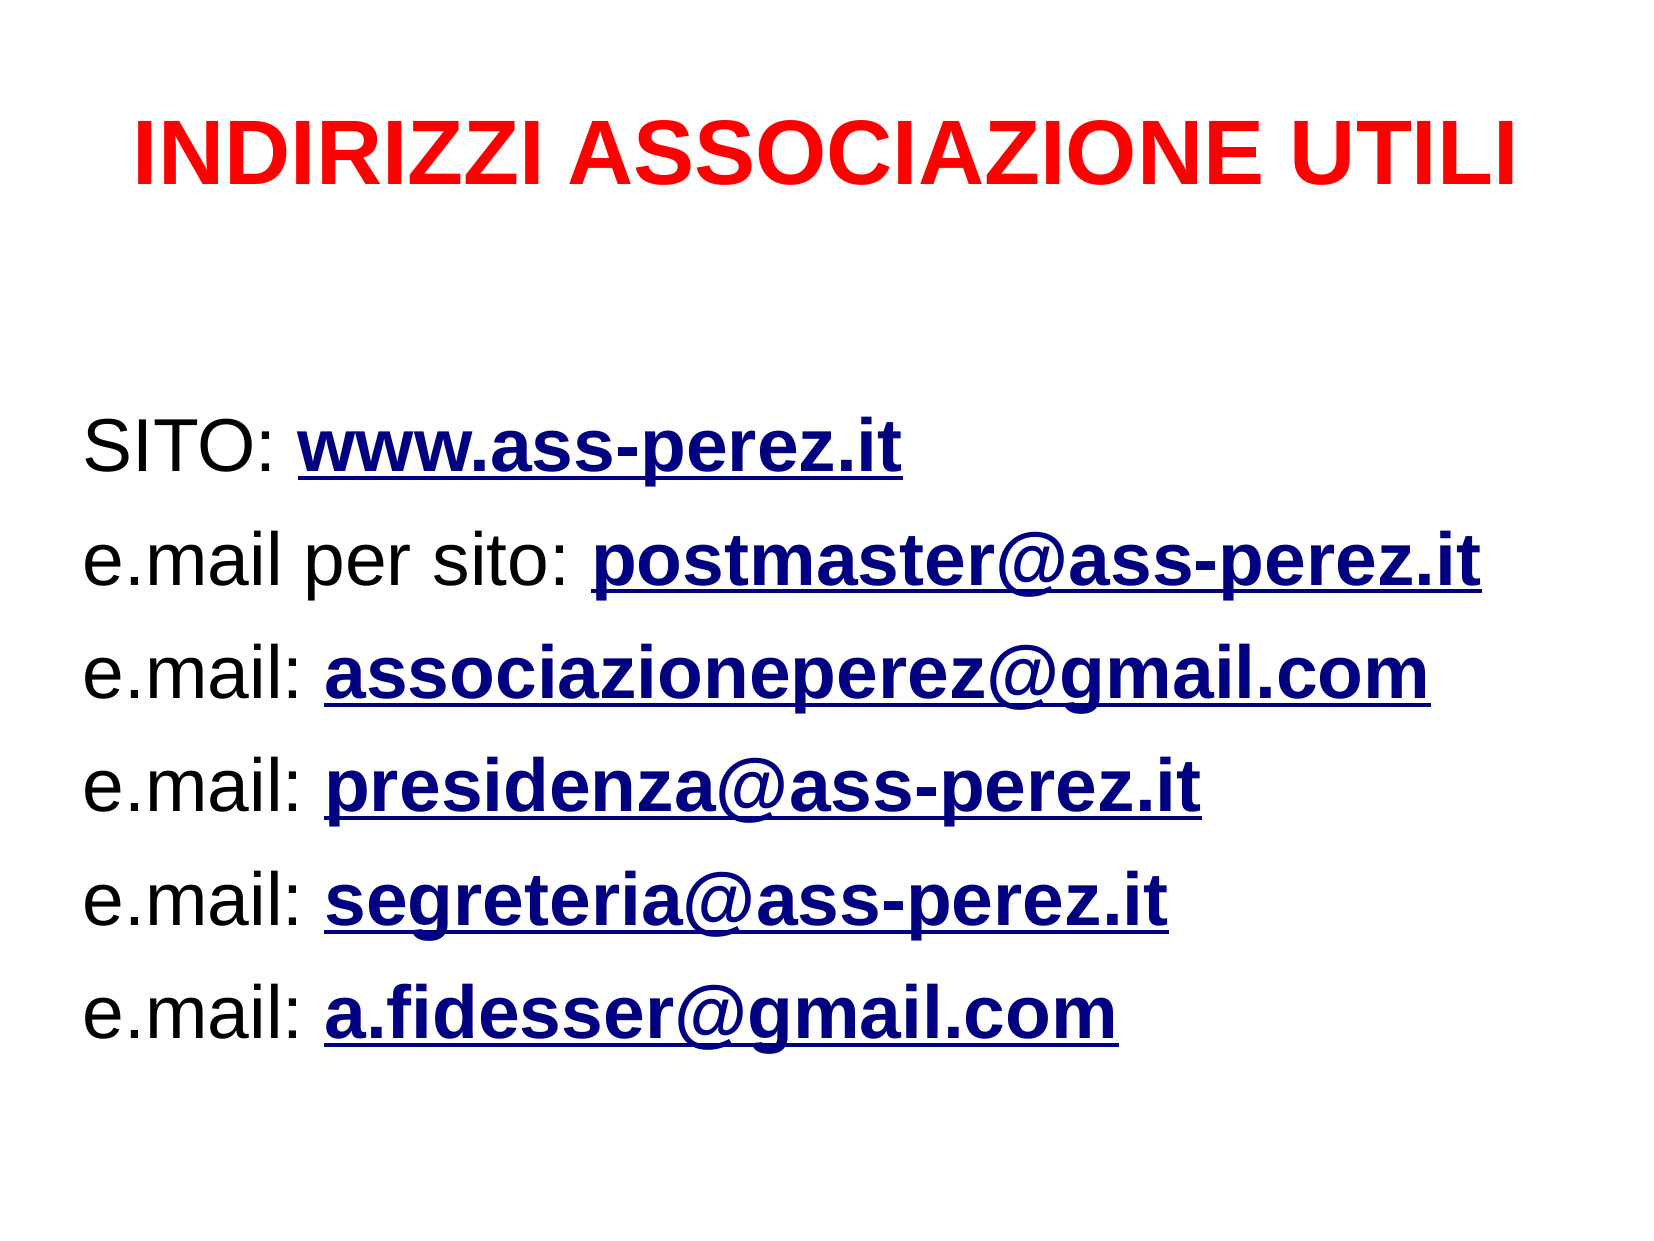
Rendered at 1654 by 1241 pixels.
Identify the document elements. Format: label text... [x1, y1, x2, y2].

list SITO: www.ass-perez.it e.mail per sito: postmaster@ass-perez.it e.mail: associazioneperez@gmail.com e.mail: presidenza@ass-perez.it e.mail: segreteria@ass-perez.it e.mail: a.fidesser@gmail.com [82, 290, 1571, 1109]
title INDIRIZZI ASSOCIAZIONE UTILI [82, 49, 1571, 257]
